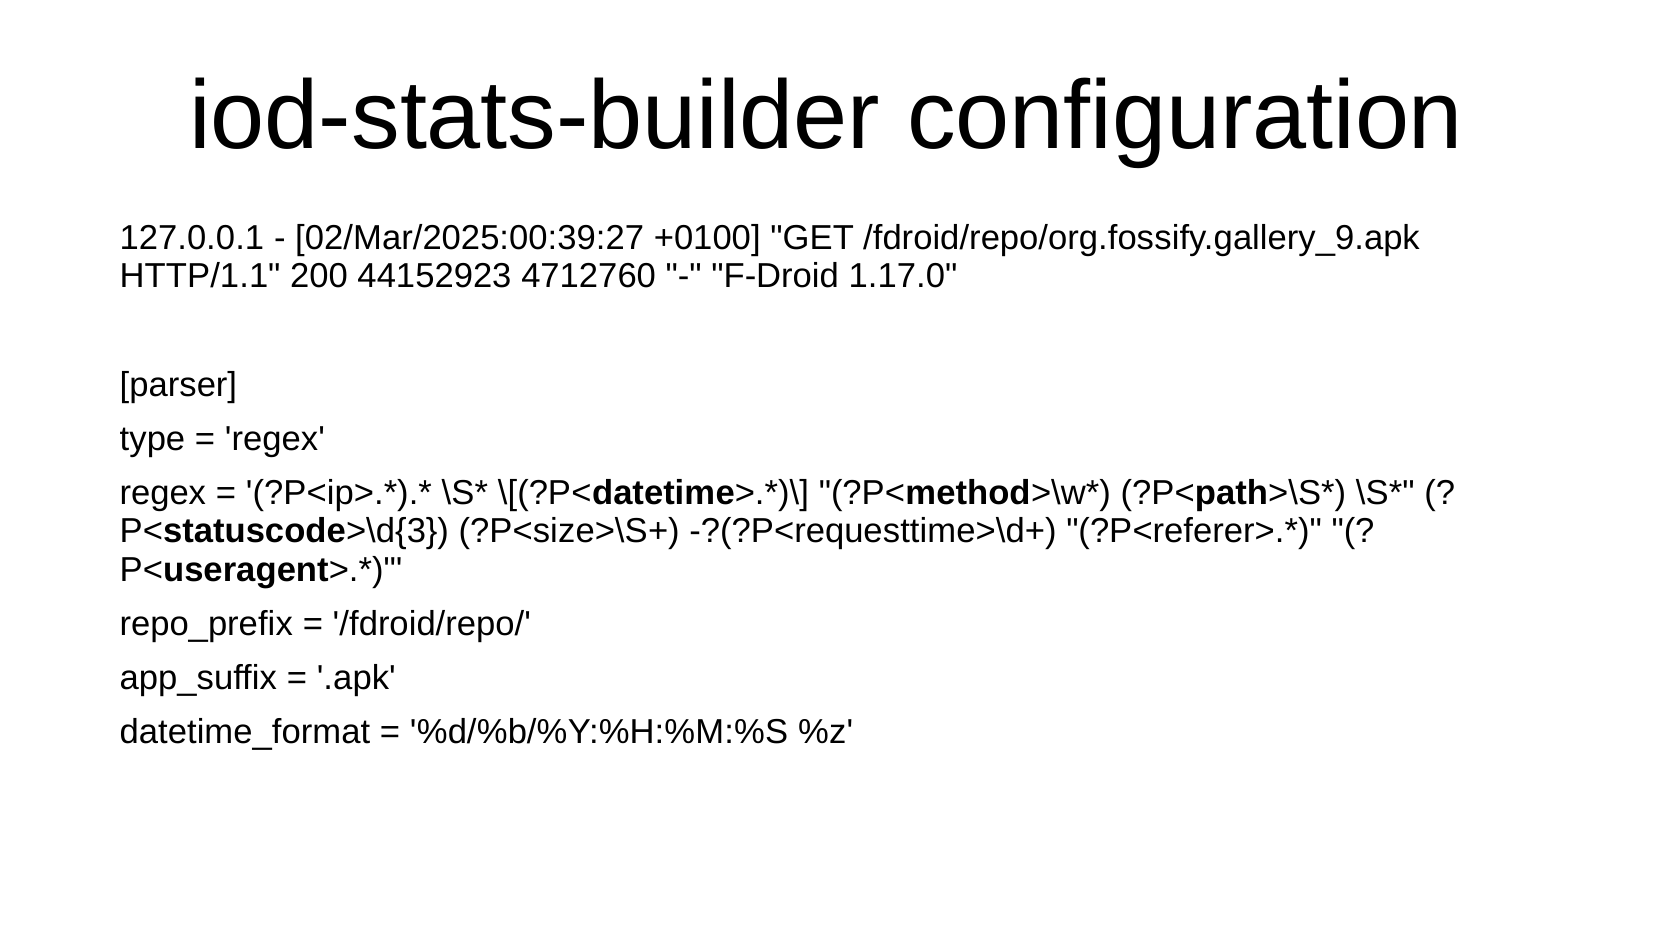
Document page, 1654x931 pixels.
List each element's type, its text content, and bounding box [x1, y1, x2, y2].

list 127.0.0.1 - [02/Mar/2025:00:39:27 +0100] "GET /fdroid/repo/org.fossify.gallery_9.apk HTTP/1.1" 200 44152923 4712760 "-" "F-Droid 1.17.0" [parser] type = 'regex' regex = '(?P<ip>.*).* \S* \[(?P<datetime>.*)\] "(?P<method>\w*) (?P<path>\S*) \S*" (?P<statuscode>\d{3}) (?P<size>\S+) -?(?P<requesttime>\d+) "(?P<referer>.*)" "(?P<useragent>.*)"' repo_prefix = '/fdroid/repo/' app_suffix = '.apk' datetime_format = '%d/%b/%Y:%H:%M:%S %z' [82, 217, 1571, 758]
title iod-stats-builder configuration [82, 37, 1571, 193]
